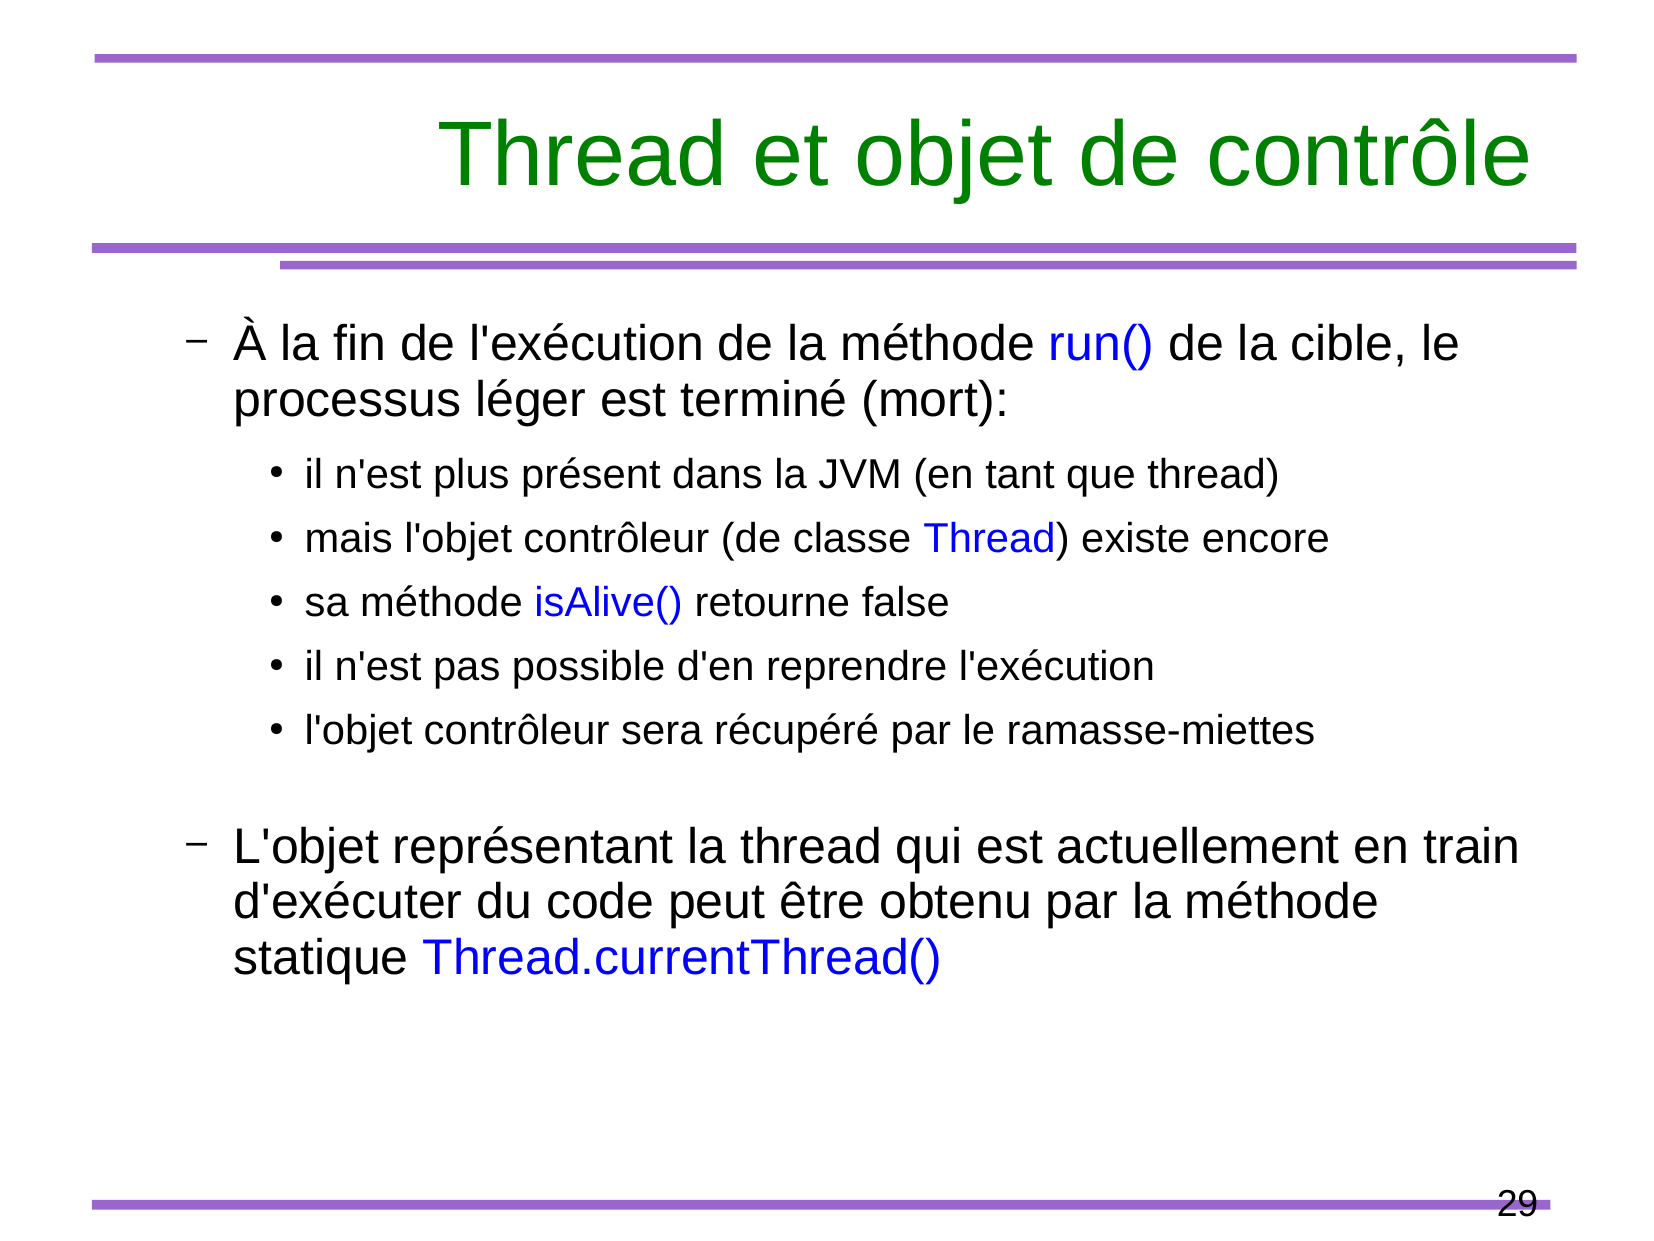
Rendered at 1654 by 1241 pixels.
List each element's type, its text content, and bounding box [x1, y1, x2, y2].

list À la fin de l'exécution de la méthode run() de la cible, le processus léger est terminé (mort): il n'est plus présent dans la JVM (en tant que thread) mais l'objet contrôleur (de classe Thread) existe encore sa méthode isAlive() retourne false il n'est pas possible d'en reprendre l'exécution l'objet contrôleur sera récupéré par le ramasse-miettes L'objet représentant la thread qui est actuellement en train d'exécuter du code peut être obtenu par la méthode statique Thread.currentThread() [92, 315, 1563, 1163]
title Thread et objet de contrôle [121, 49, 1534, 257]
